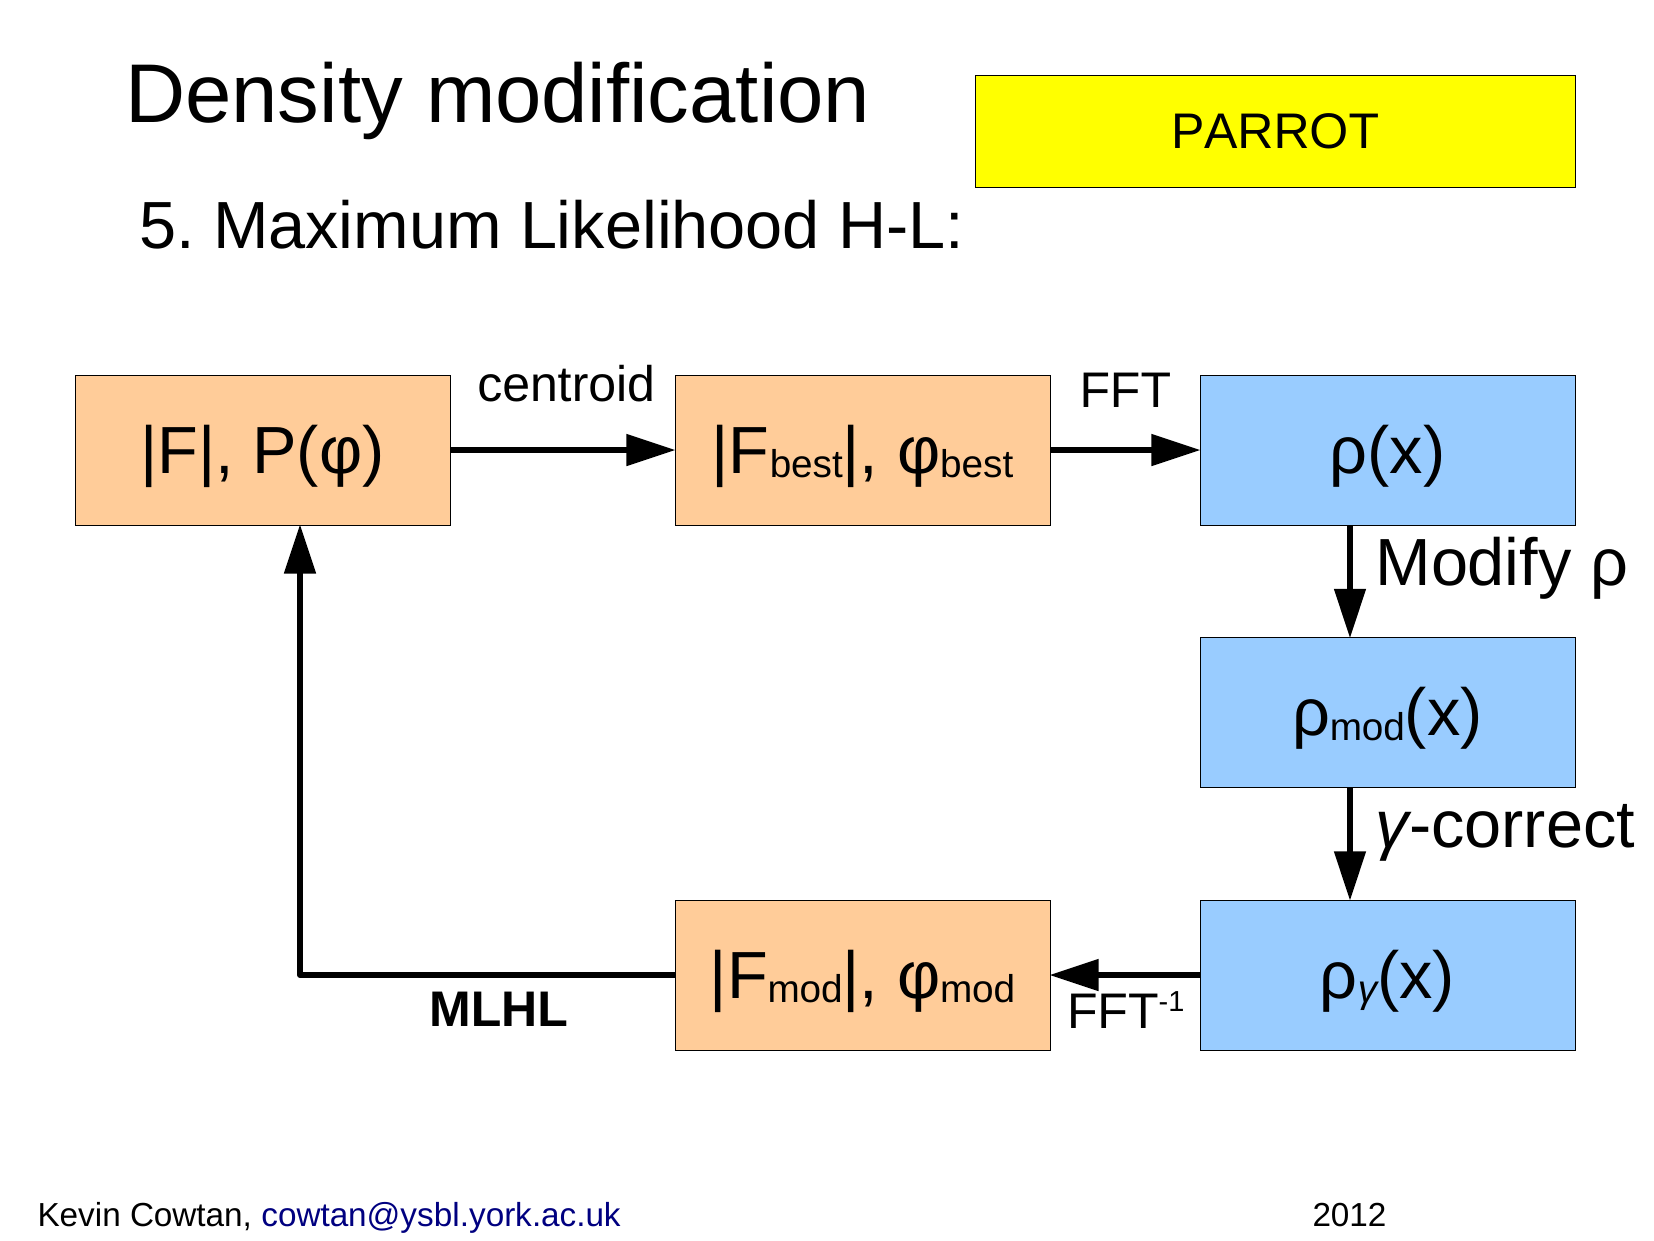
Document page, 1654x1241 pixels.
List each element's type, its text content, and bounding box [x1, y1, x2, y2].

text_box ρ(x) [1200, 375, 1576, 526]
title Density modification [125, 37, 1538, 151]
text_box γ-correct [1375, 787, 1637, 863]
text_box |Fmod|, φmod [675, 900, 1051, 1051]
text_box MLHL [429, 981, 569, 1038]
text_box ργ(x) [1200, 900, 1576, 1051]
text_box |Fbest|, φbest [675, 375, 1051, 526]
text_box PARROT [975, 75, 1576, 188]
text_box Modify ρ [1375, 525, 1630, 600]
list 5. Maximum Likelihood H-L: [1351, 788, 1534, 900]
list 5. Maximum Likelihood H-L: [121, 187, 1534, 1127]
text_box FFT [1079, 362, 1172, 419]
text_box ρmod(x) [1200, 637, 1576, 788]
text_box |F|, P(φ) [75, 375, 451, 526]
text_box FFT-1 [1067, 982, 1185, 1041]
text_box centroid [477, 355, 656, 412]
list 5. Maximum Likelihood H-L: [1351, 526, 1534, 637]
